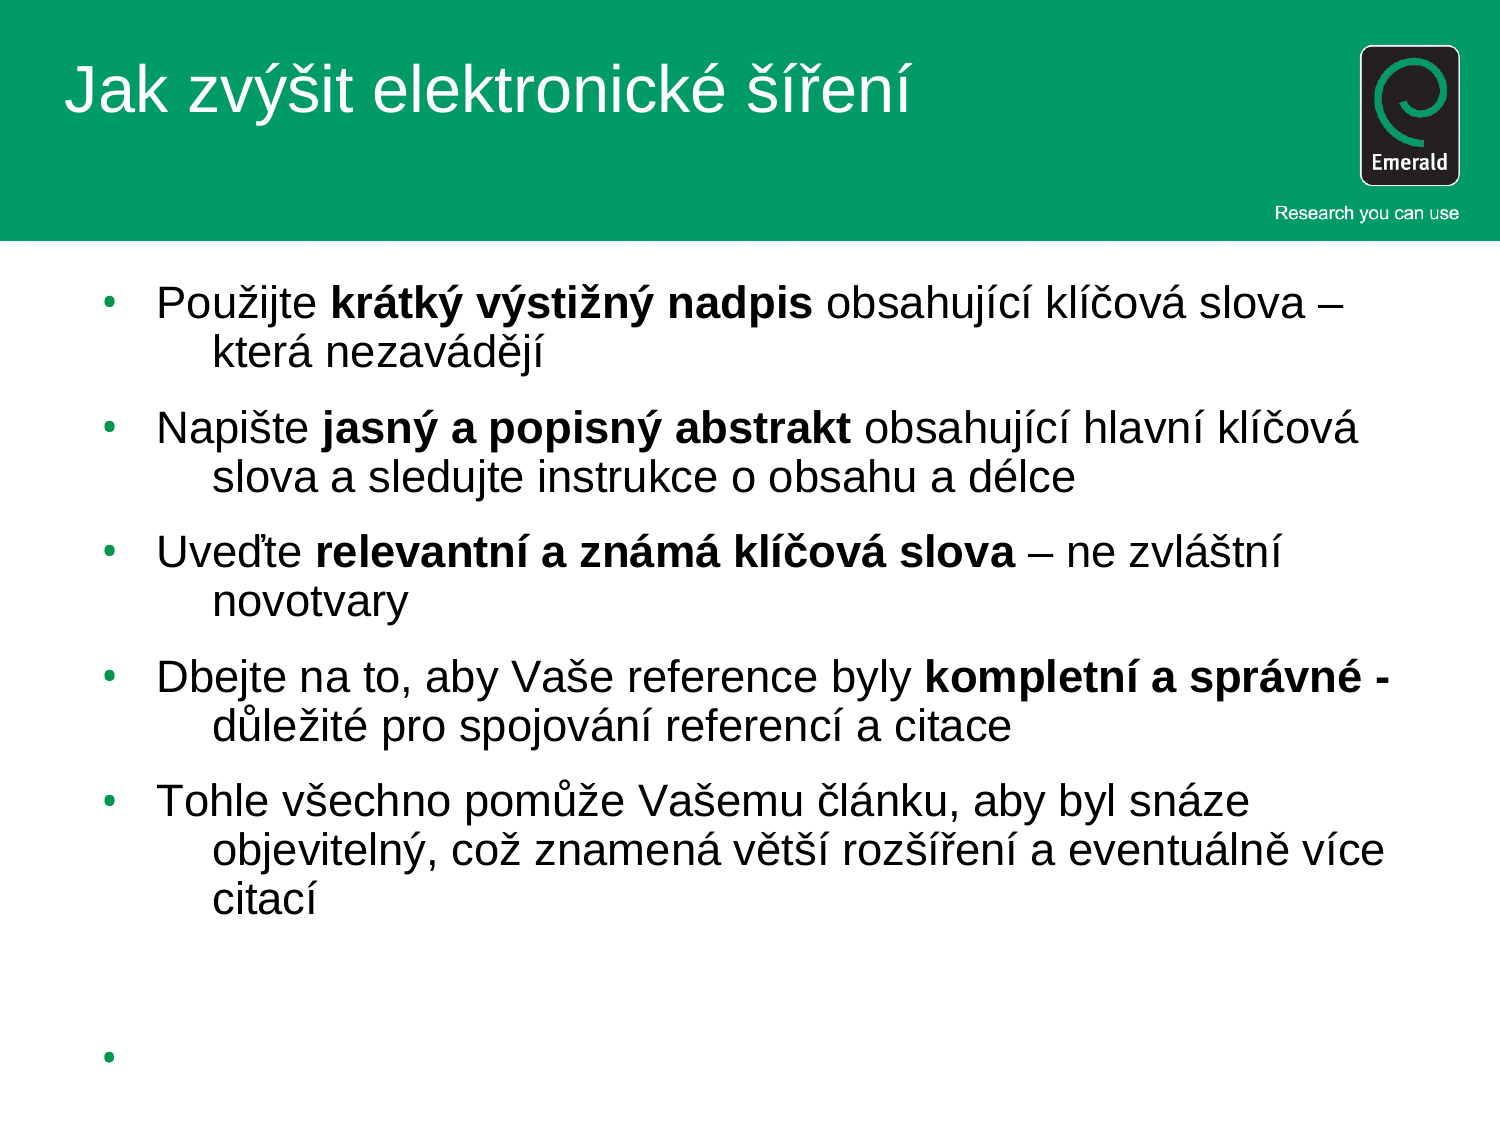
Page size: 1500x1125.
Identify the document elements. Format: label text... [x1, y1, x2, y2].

list Použijte krátký výstižný nadpis obsahující klíčová slova – která nezavádějí Napište jasný a popisný abstrakt obsahující hlavní klíčová slova a sledujte instrukce o obsahu a délce Uveďte relevantní a známá klíčová slova – ne zvláštní novotvary Dbejte na to, aby Vaše reference byly kompletní a správné - důležité pro spojování referencí a citace Tohle všechno pomůže Vašemu článku, aby byl snáze objevitelný, což znamená větší rozšíření a eventuálně více citací [101, 279, 1413, 931]
title Jak zvýšit elektronické šíření [64, 54, 1253, 236]
